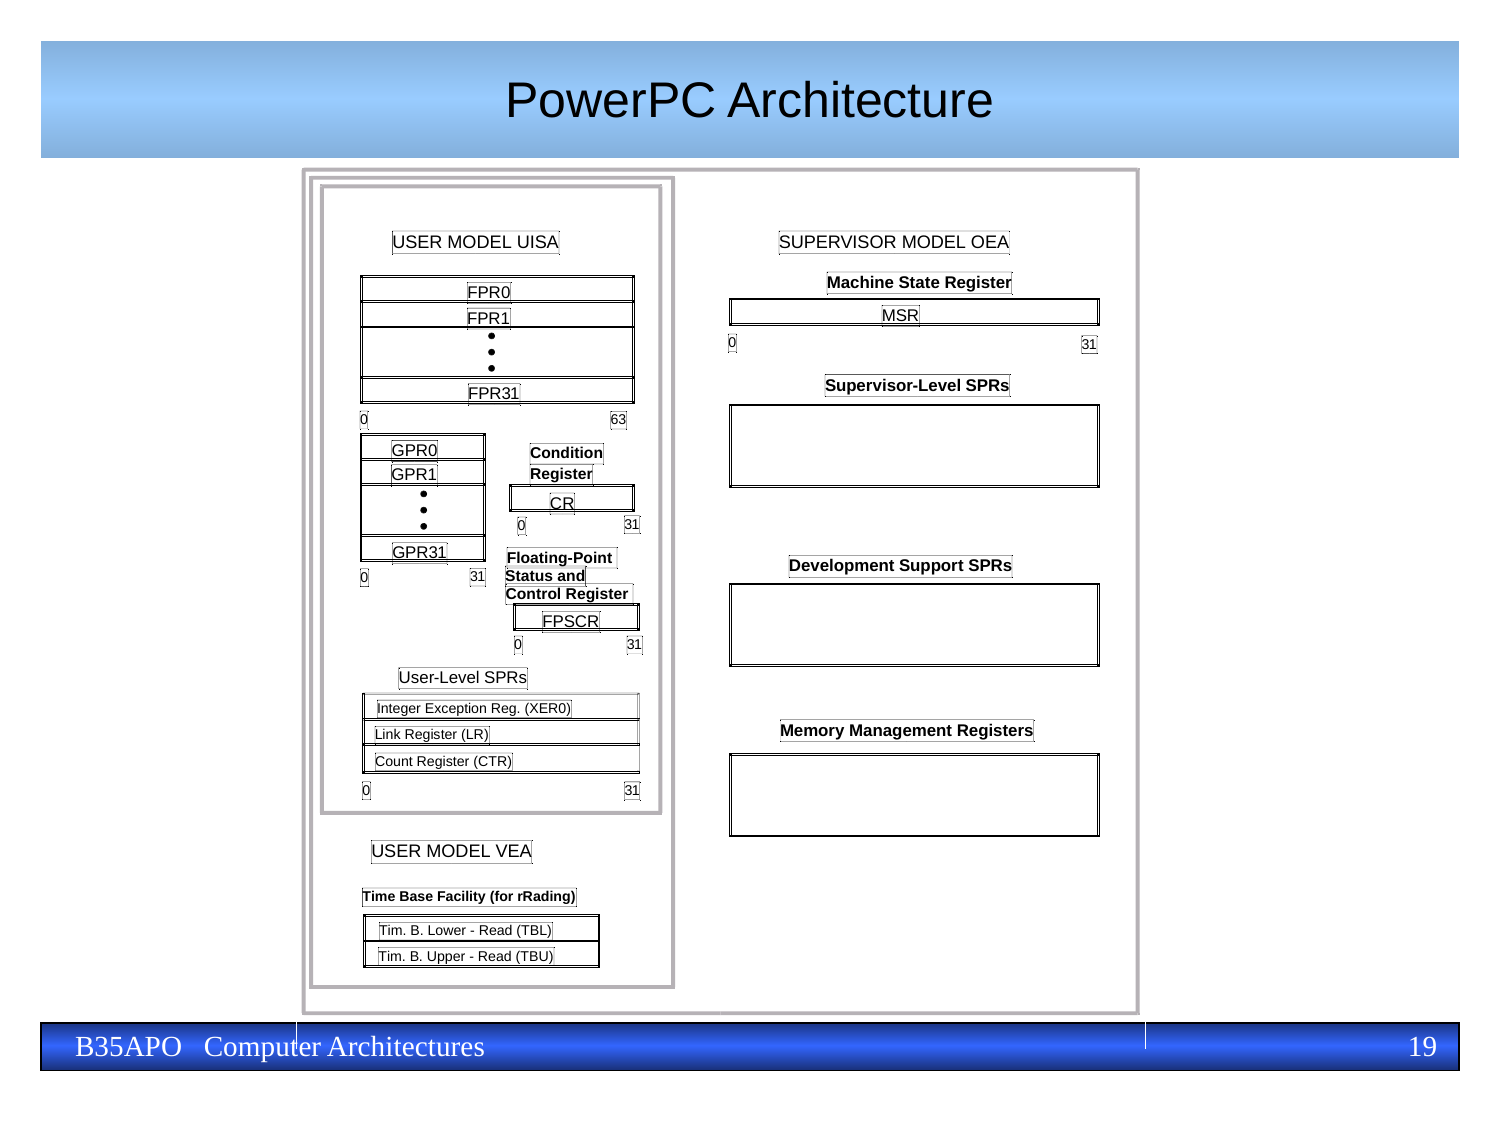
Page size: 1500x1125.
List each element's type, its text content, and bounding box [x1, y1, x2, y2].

title PowerPC Architecture [41, 41, 1459, 158]
chart [295, 160, 1199, 1049]
